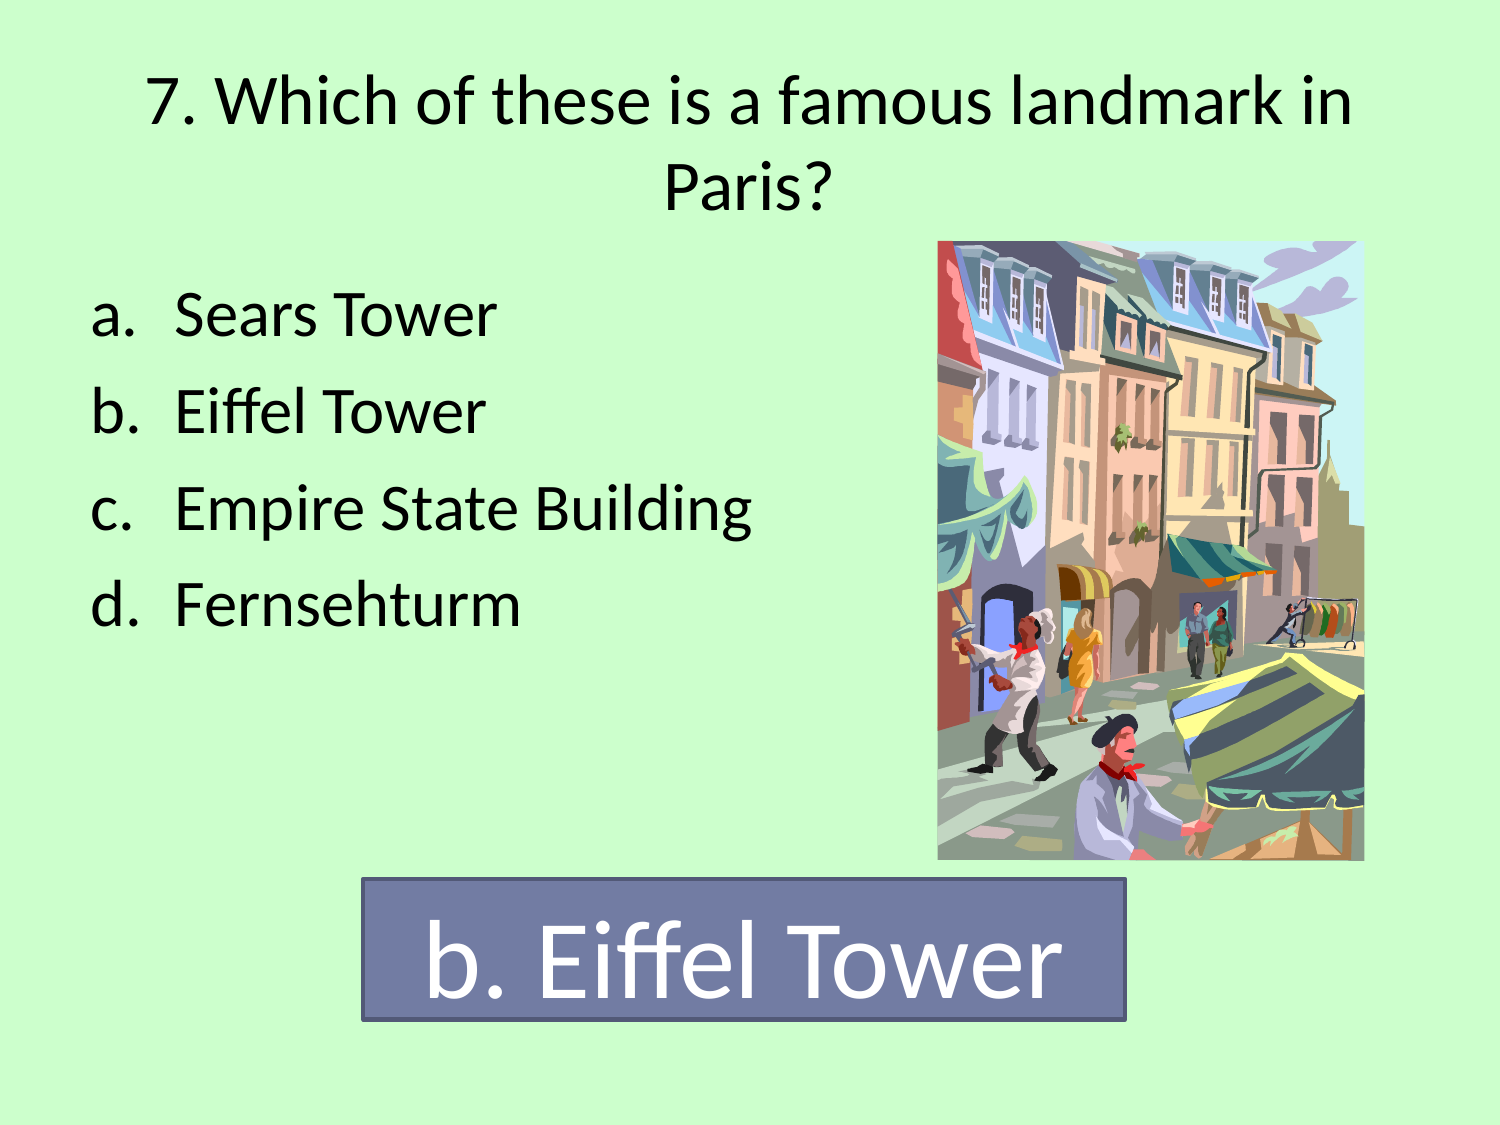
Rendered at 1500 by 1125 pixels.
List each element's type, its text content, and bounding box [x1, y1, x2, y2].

list Sears Tower Eiffel Tower Empire State Building Fernsehturm [75, 262, 1426, 1005]
picture [937, 234, 1372, 868]
text_box b. Eiffel Tower [363, 879, 1125, 1020]
title 7. Which of these is a famous landmark in Paris? [75, 45, 1426, 233]
